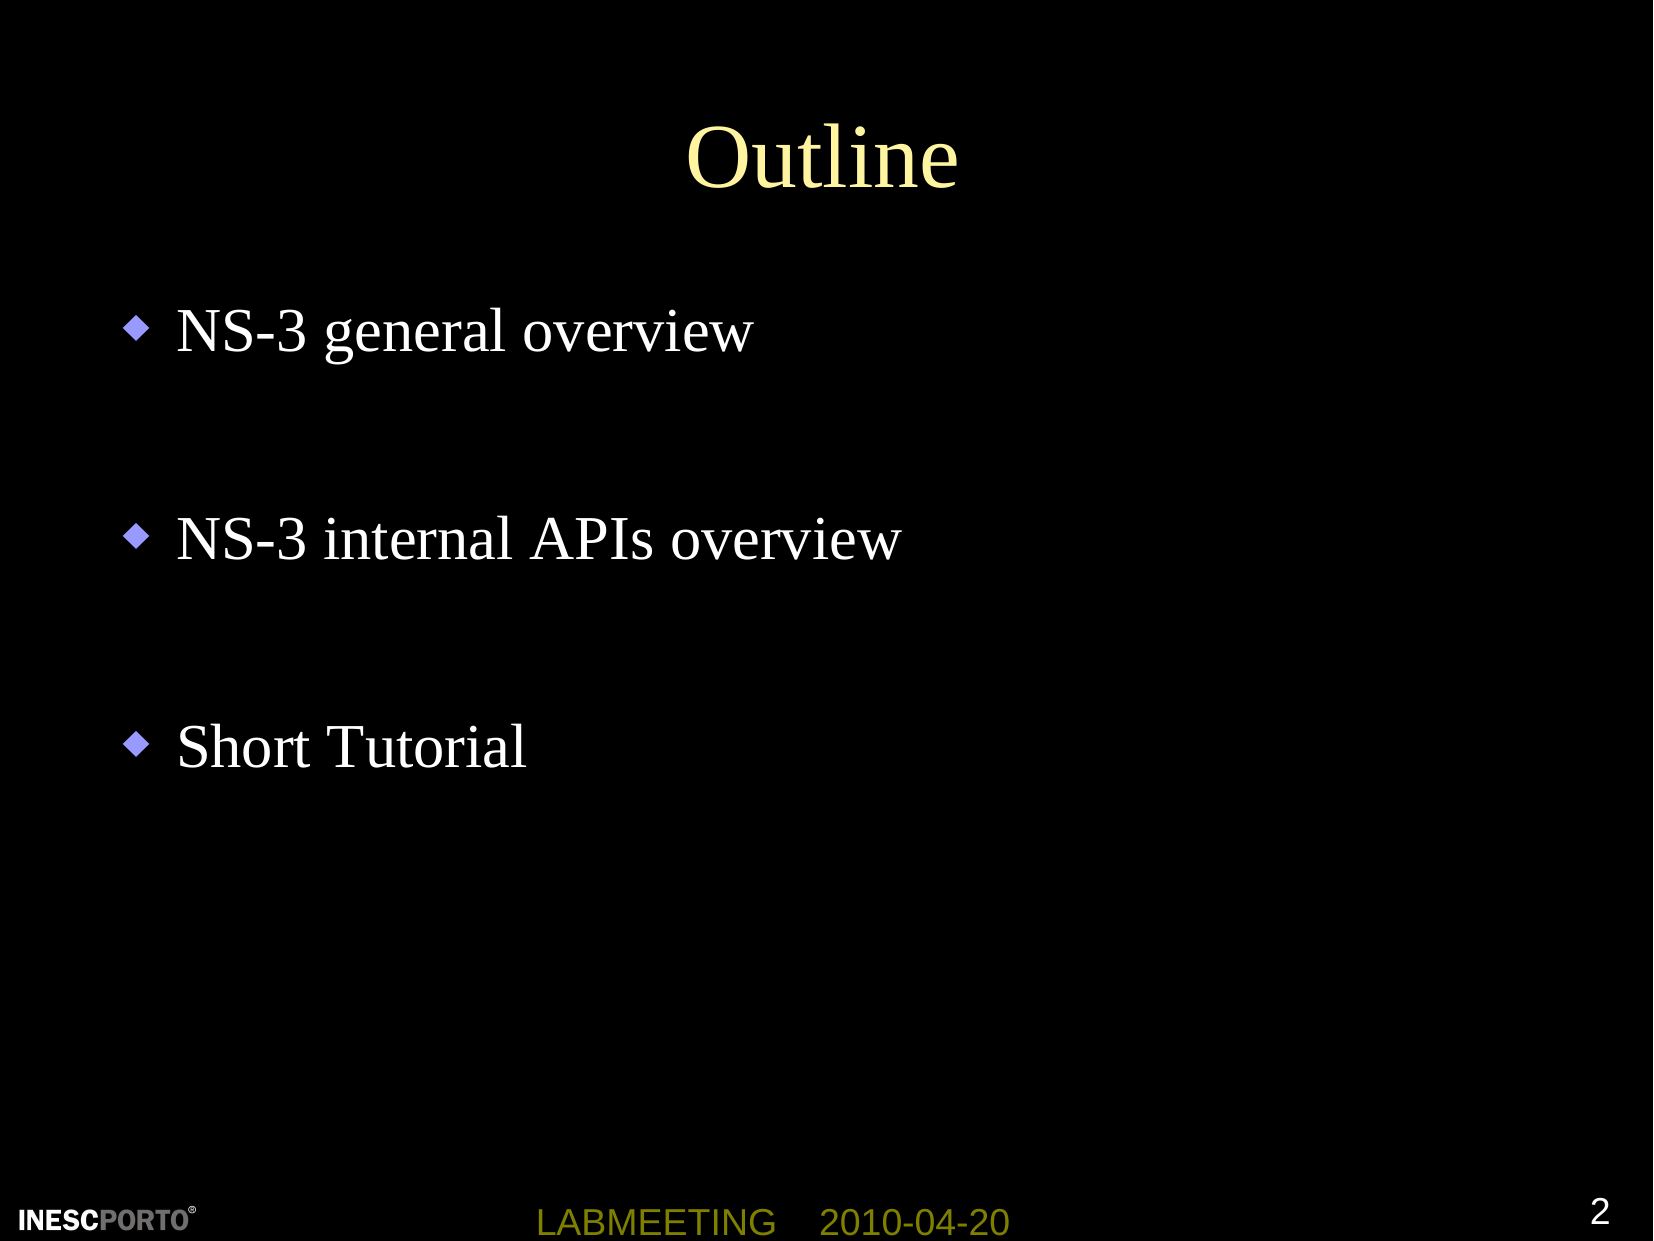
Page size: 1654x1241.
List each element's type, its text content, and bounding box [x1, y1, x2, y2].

list NS-3 general overview NS-3 internal APIs overview Short Tutorial [105, 226, 1552, 977]
picture [9, 1181, 201, 1241]
title Outline [40, 48, 1607, 264]
